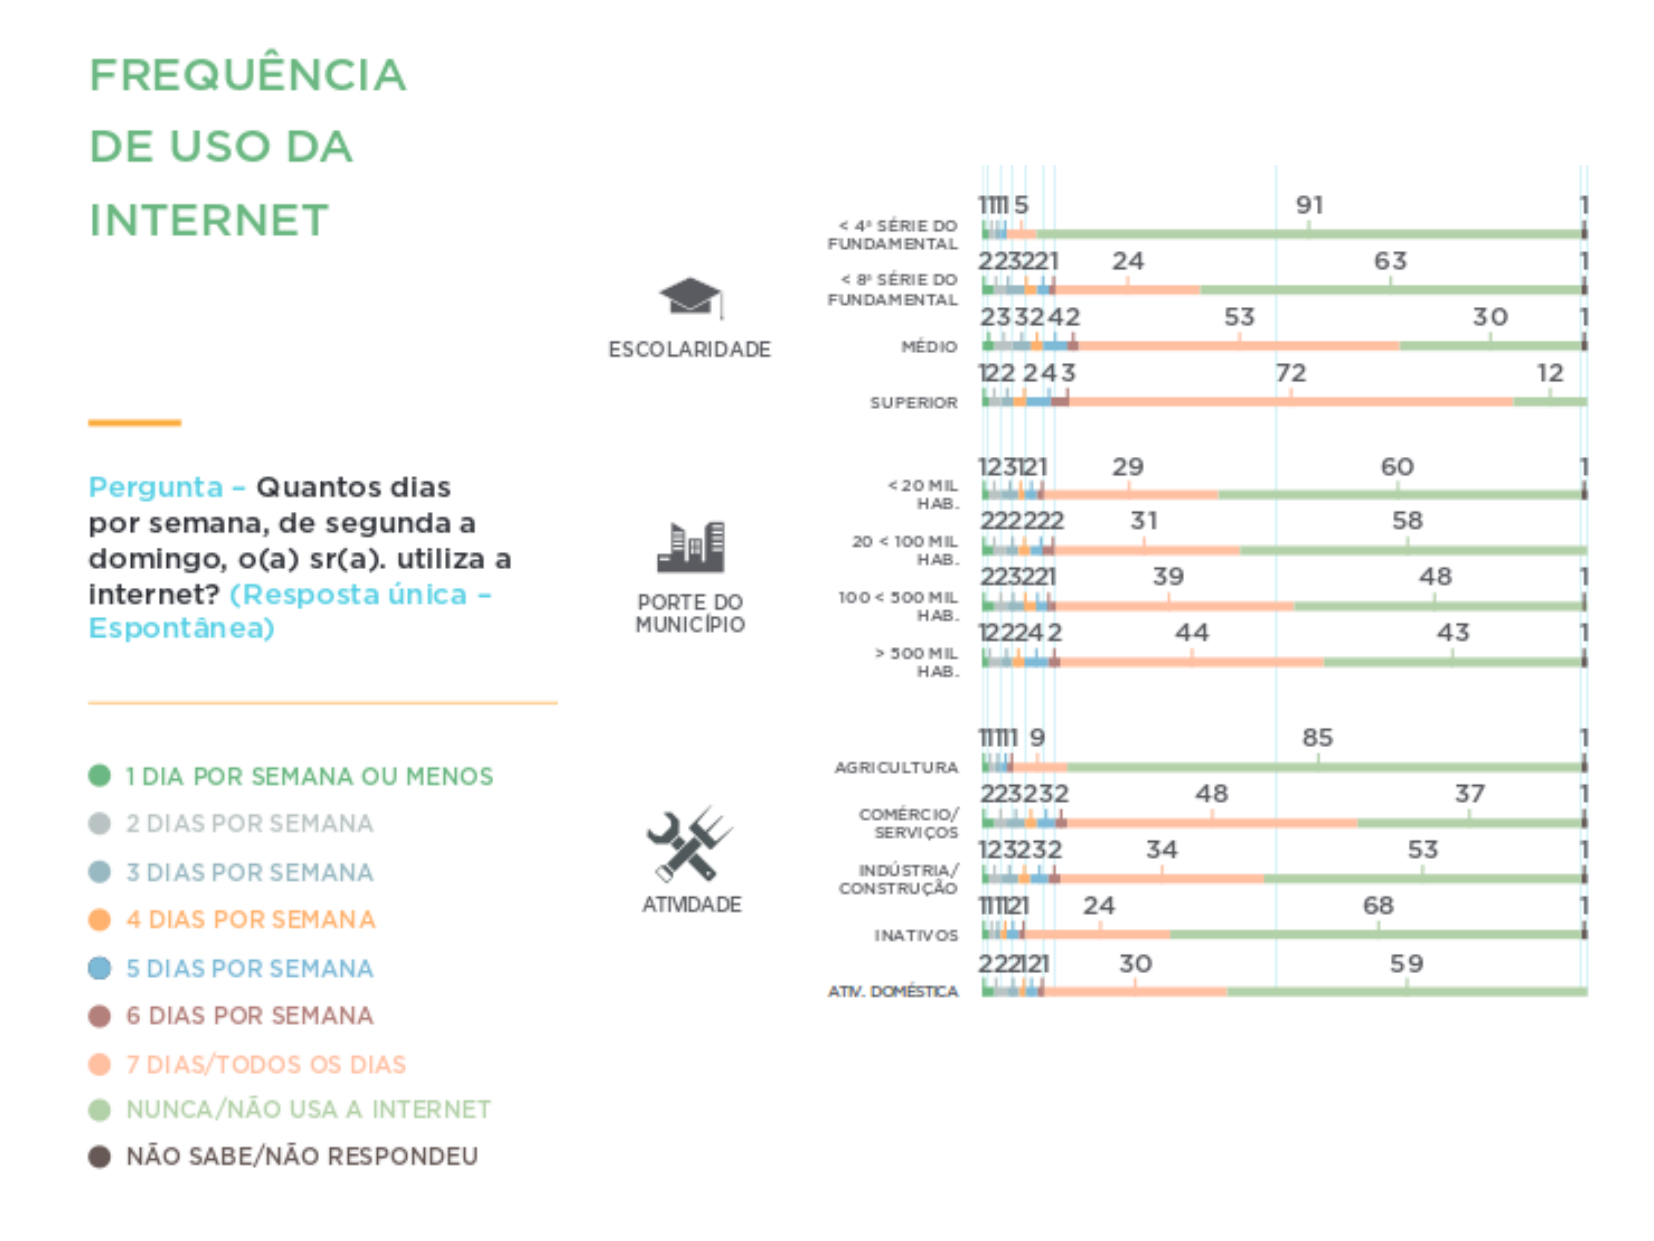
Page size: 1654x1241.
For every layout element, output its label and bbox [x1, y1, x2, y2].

picture [35, 35, 558, 1217]
picture [582, 165, 1607, 1029]
